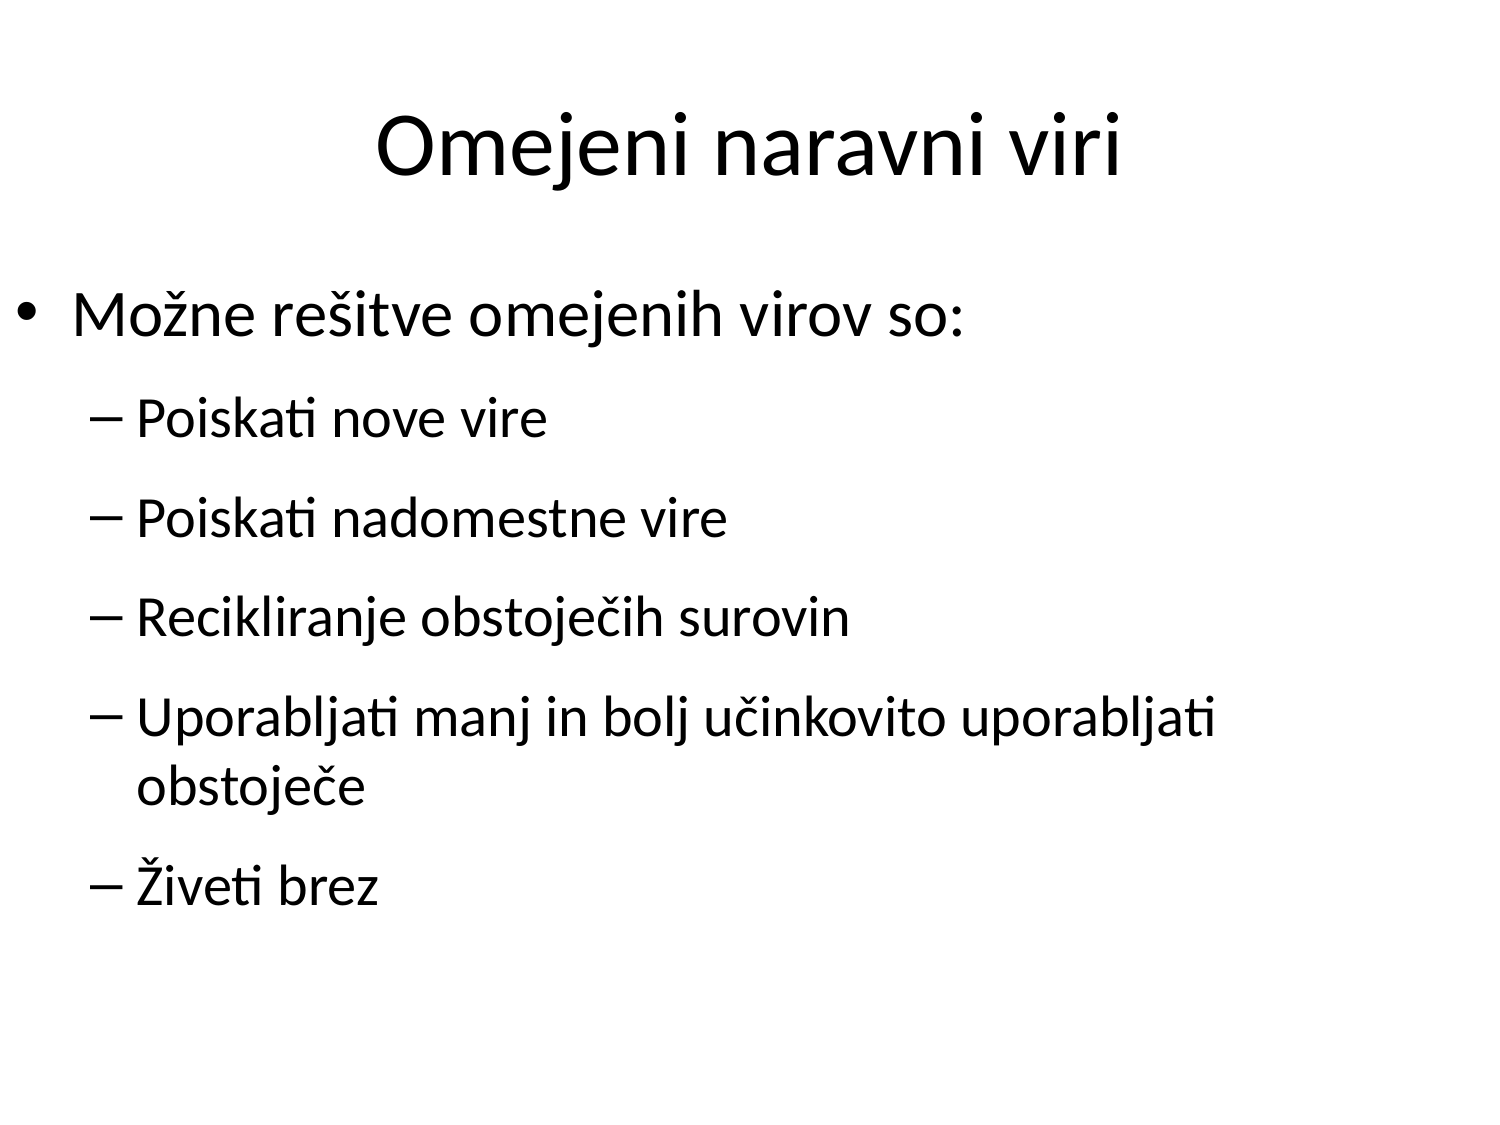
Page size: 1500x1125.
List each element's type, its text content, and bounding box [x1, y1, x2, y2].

list Možne rešitve omejenih virov so: Poiskati nove vire Poiskati nadomestne vire Recikliranje obstoječih surovin Uporabljati manj in bolj učinkovito uporabljati obstoječe Živeti brez [0, 262, 1425, 1005]
title Omejeni naravni viri [75, 45, 1425, 233]
